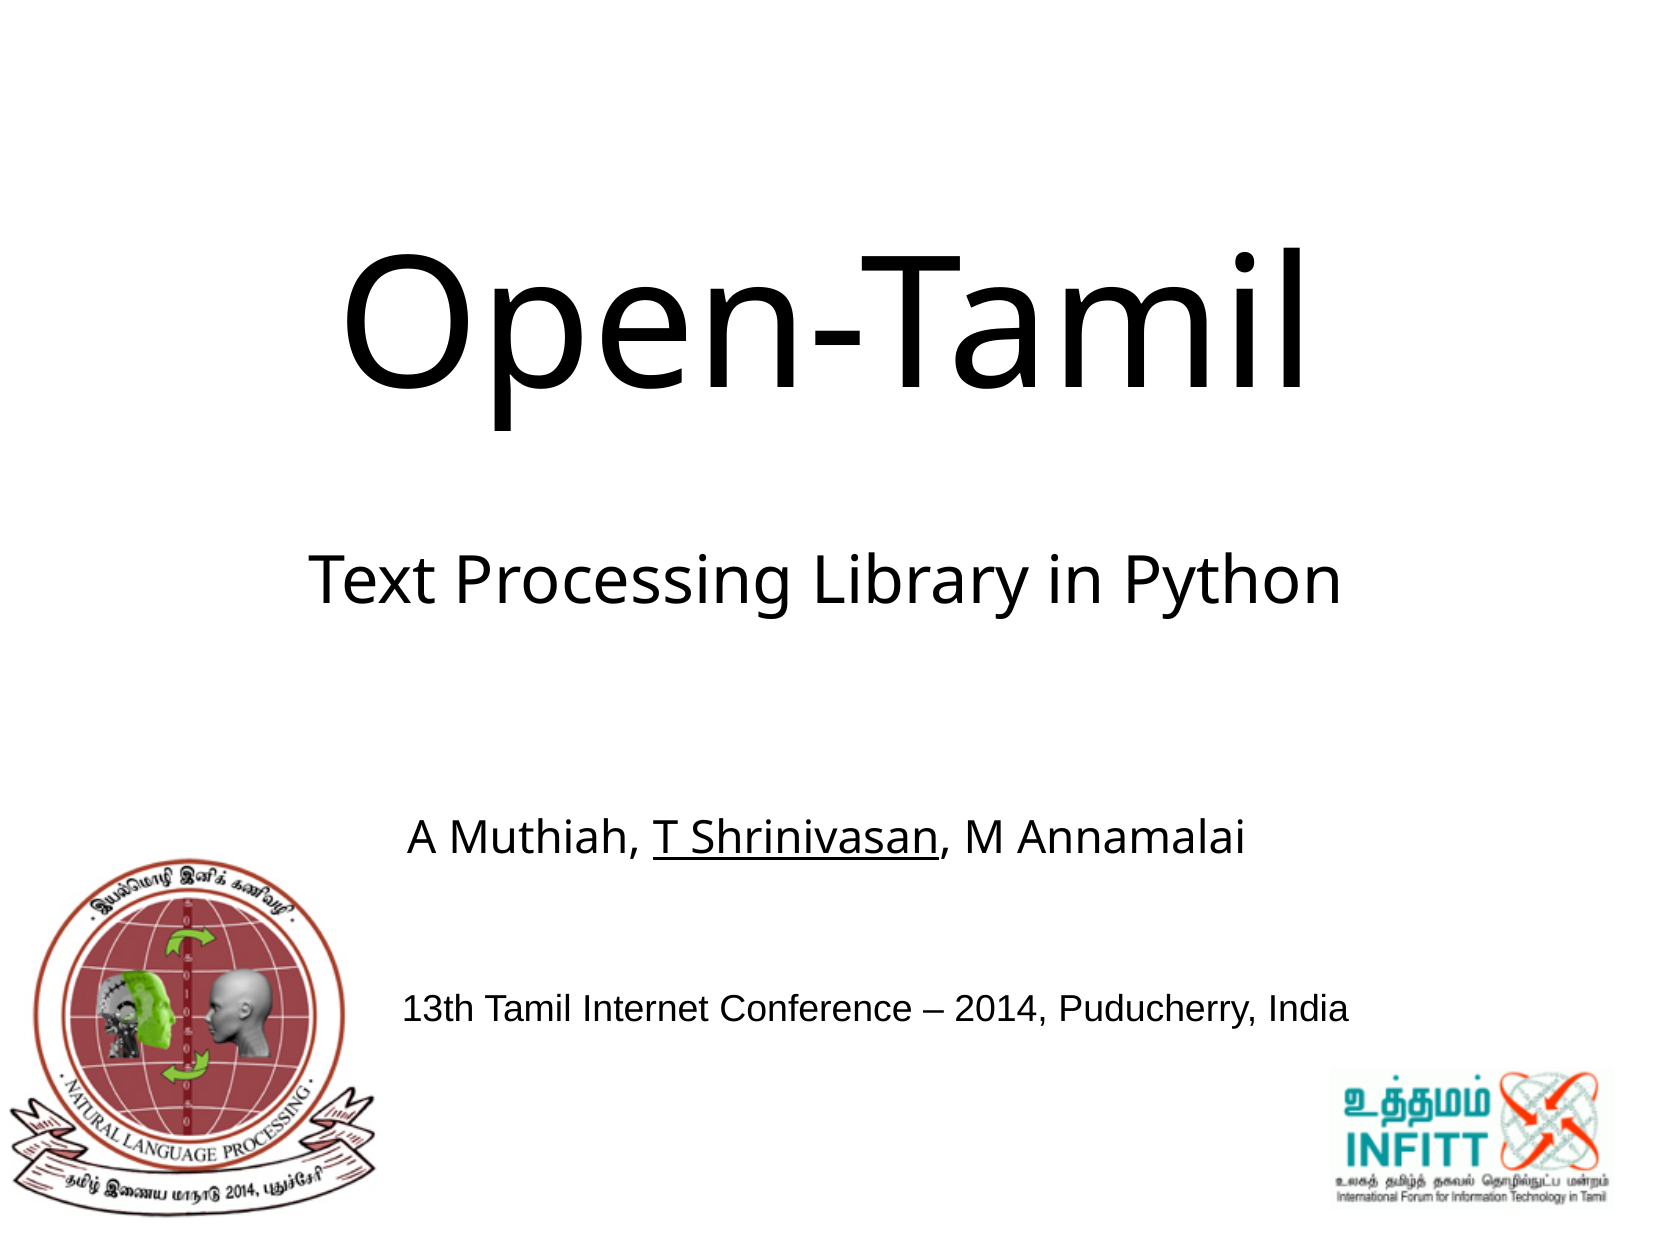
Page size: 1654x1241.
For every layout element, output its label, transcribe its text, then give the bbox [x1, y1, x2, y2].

text_box 13th Tamil Internet Conference – 2014, Puducherry, India [389, 980, 1399, 1038]
picture [0, 852, 389, 1224]
picture [1331, 1067, 1614, 1210]
subtitle Open-Tamil Text Processing Library in Python A Muthiah, T Shrinivasan, M Annamalai [82, 49, 1571, 1010]
